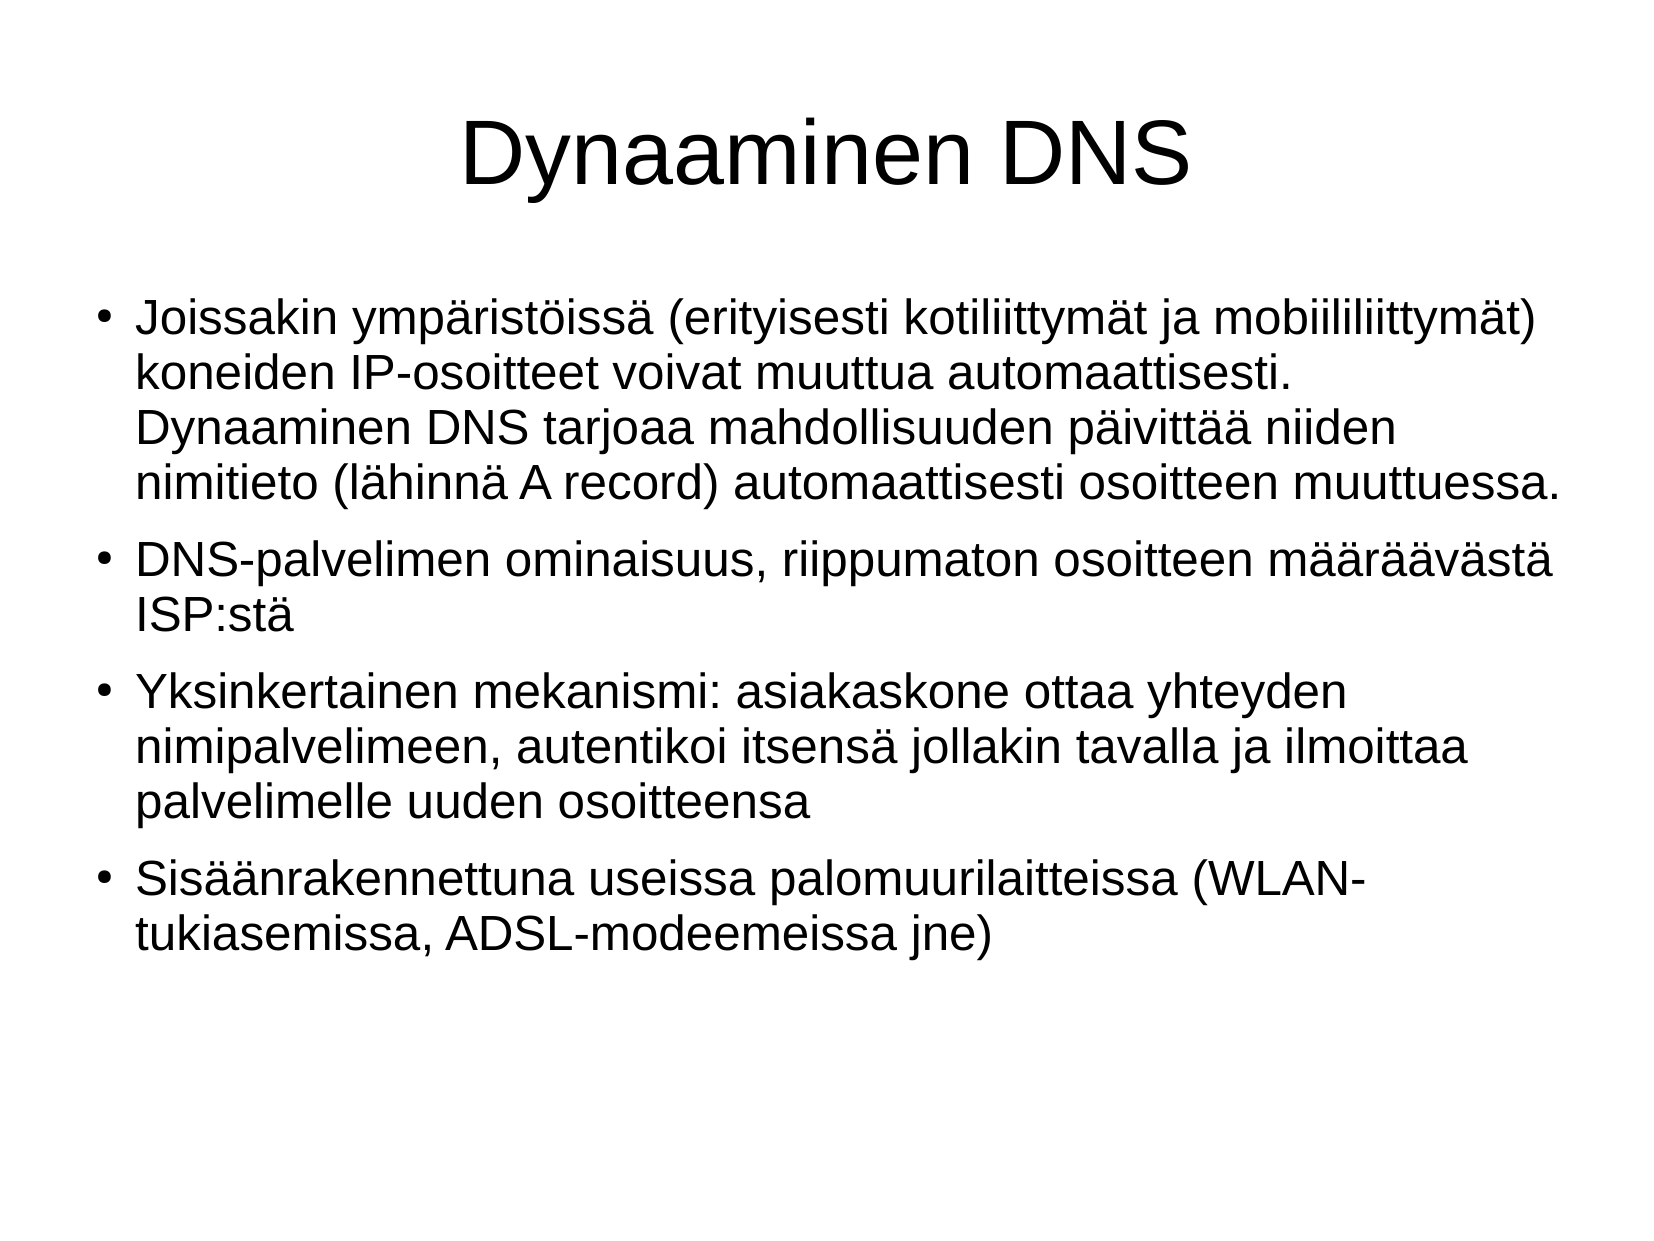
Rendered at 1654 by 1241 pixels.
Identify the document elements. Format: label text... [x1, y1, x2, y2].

list Joissakin ympäristöissä (erityisesti kotiliittymät ja mobiililiittymät) koneiden IP-osoitteet voivat muuttua automaattisesti. Dynaaminen DNS tarjoaa mahdollisuuden päivittää niiden nimitieto (lähinnä A record) automaattisesti osoitteen muuttuessa. DNS-palvelimen ominaisuus, riippumaton osoitteen määräävästä ISP:stä Yksinkertainen mekanismi: asiakaskone ottaa yhteyden nimipalvelimeen, autentikoi itsensä jollakin tavalla ja ilmoittaa palvelimelle uuden osoitteensa Sisäänrakennettuna useissa palomuurilaitteissa (WLAN-tukiasemissa, ADSL-modeemeissa jne) [82, 290, 1571, 1010]
title Dynaaminen DNS [82, 49, 1571, 257]
